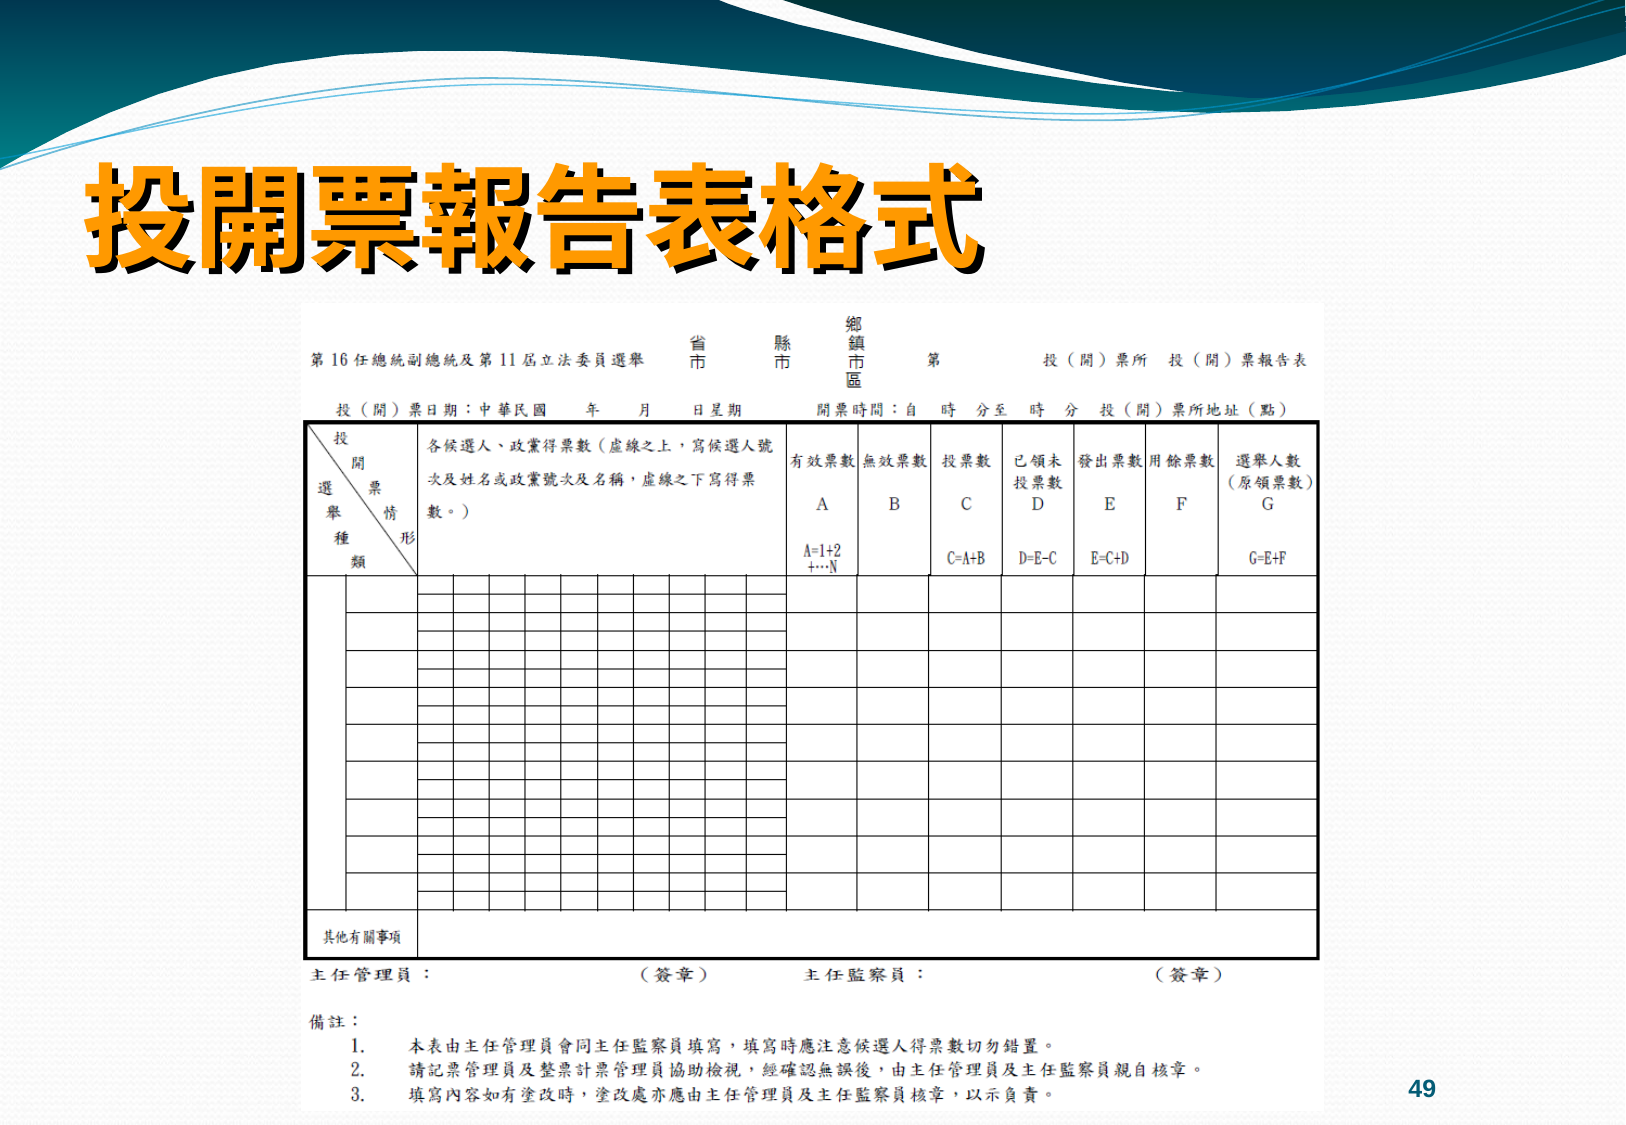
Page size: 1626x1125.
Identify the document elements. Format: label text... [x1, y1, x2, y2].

text_box 49 [1408, 1042, 1544, 1103]
picture [301, 303, 1324, 1111]
title 投開票報告表格式 [81, 115, 1544, 304]
